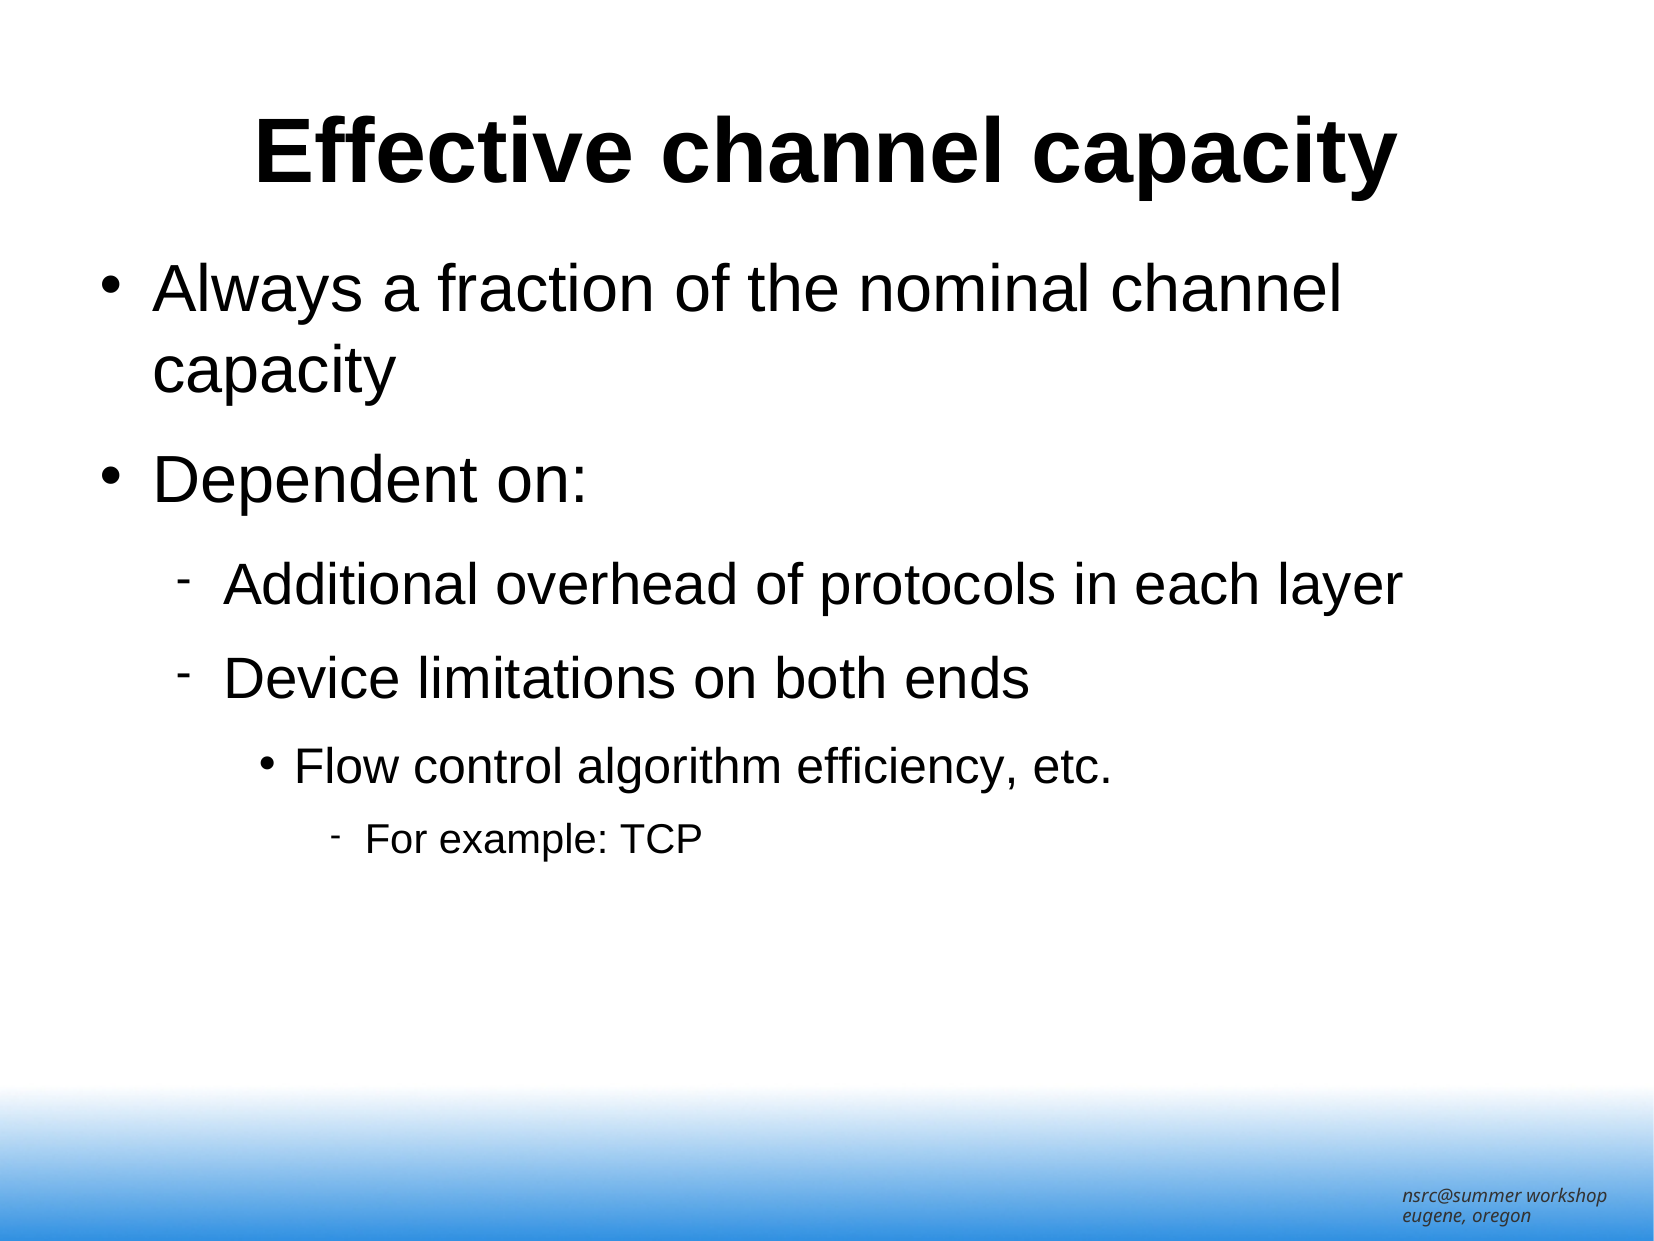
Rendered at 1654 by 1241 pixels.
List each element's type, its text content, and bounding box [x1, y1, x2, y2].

list Always a fraction of the nominal channel capacity Dependent on: Additional overhead of protocols in each layer Device limitations on both ends Flow control algorithm efficiency, etc. For example: TCP [82, 245, 1571, 1183]
picture [0, 1083, 1654, 1241]
title Effective channel capacity [82, 56, 1571, 245]
